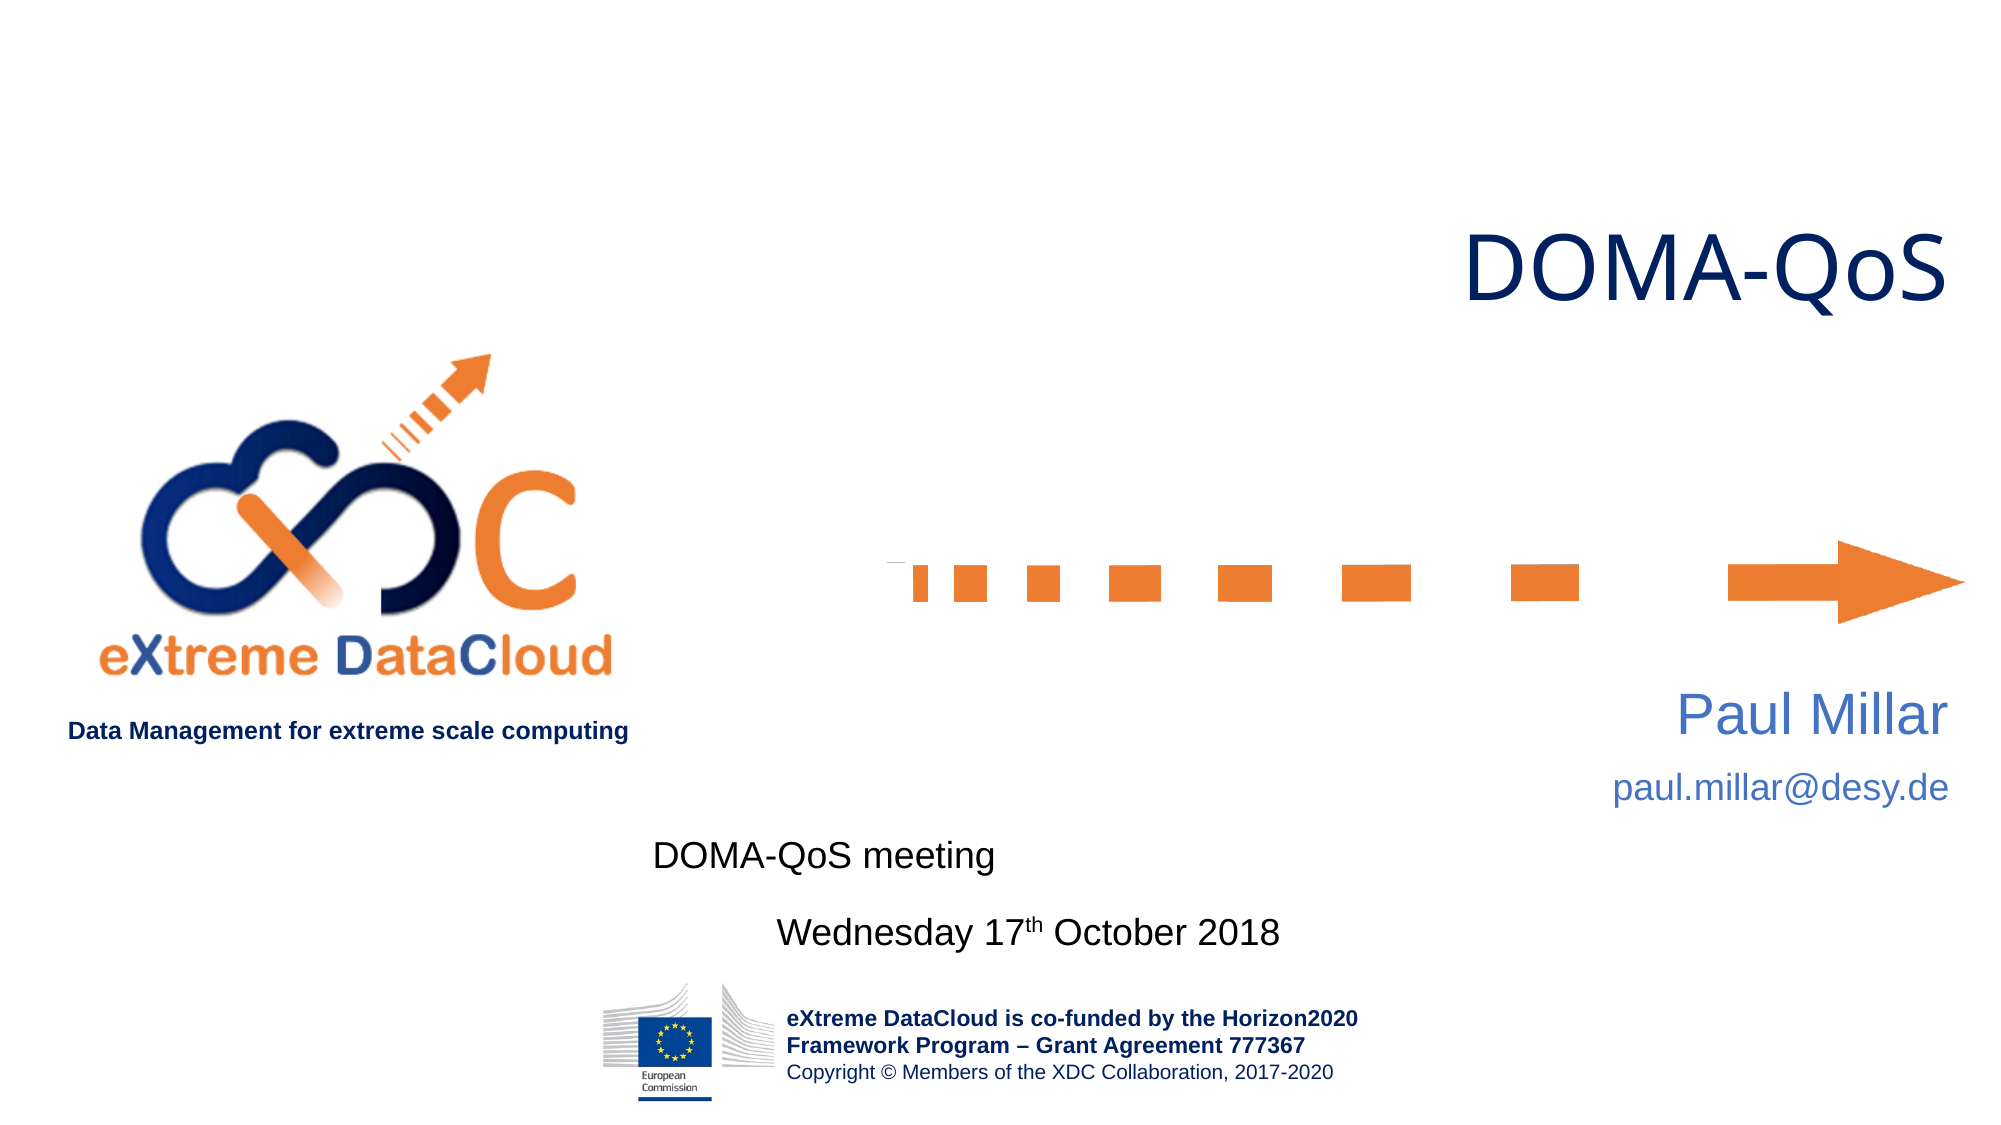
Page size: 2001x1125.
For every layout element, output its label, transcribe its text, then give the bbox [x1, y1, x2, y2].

list Paul Millar paul.millar@desy.de [1161, 676, 1965, 839]
picture [887, 540, 1965, 624]
picture [558, 977, 816, 1106]
title DOMA-QoS [736, 154, 1965, 373]
picture [35, 334, 664, 725]
text_box Wednesday 17th October 2018 [761, 903, 1365, 962]
text_box DOMA-QoS meeting [637, 826, 1459, 884]
